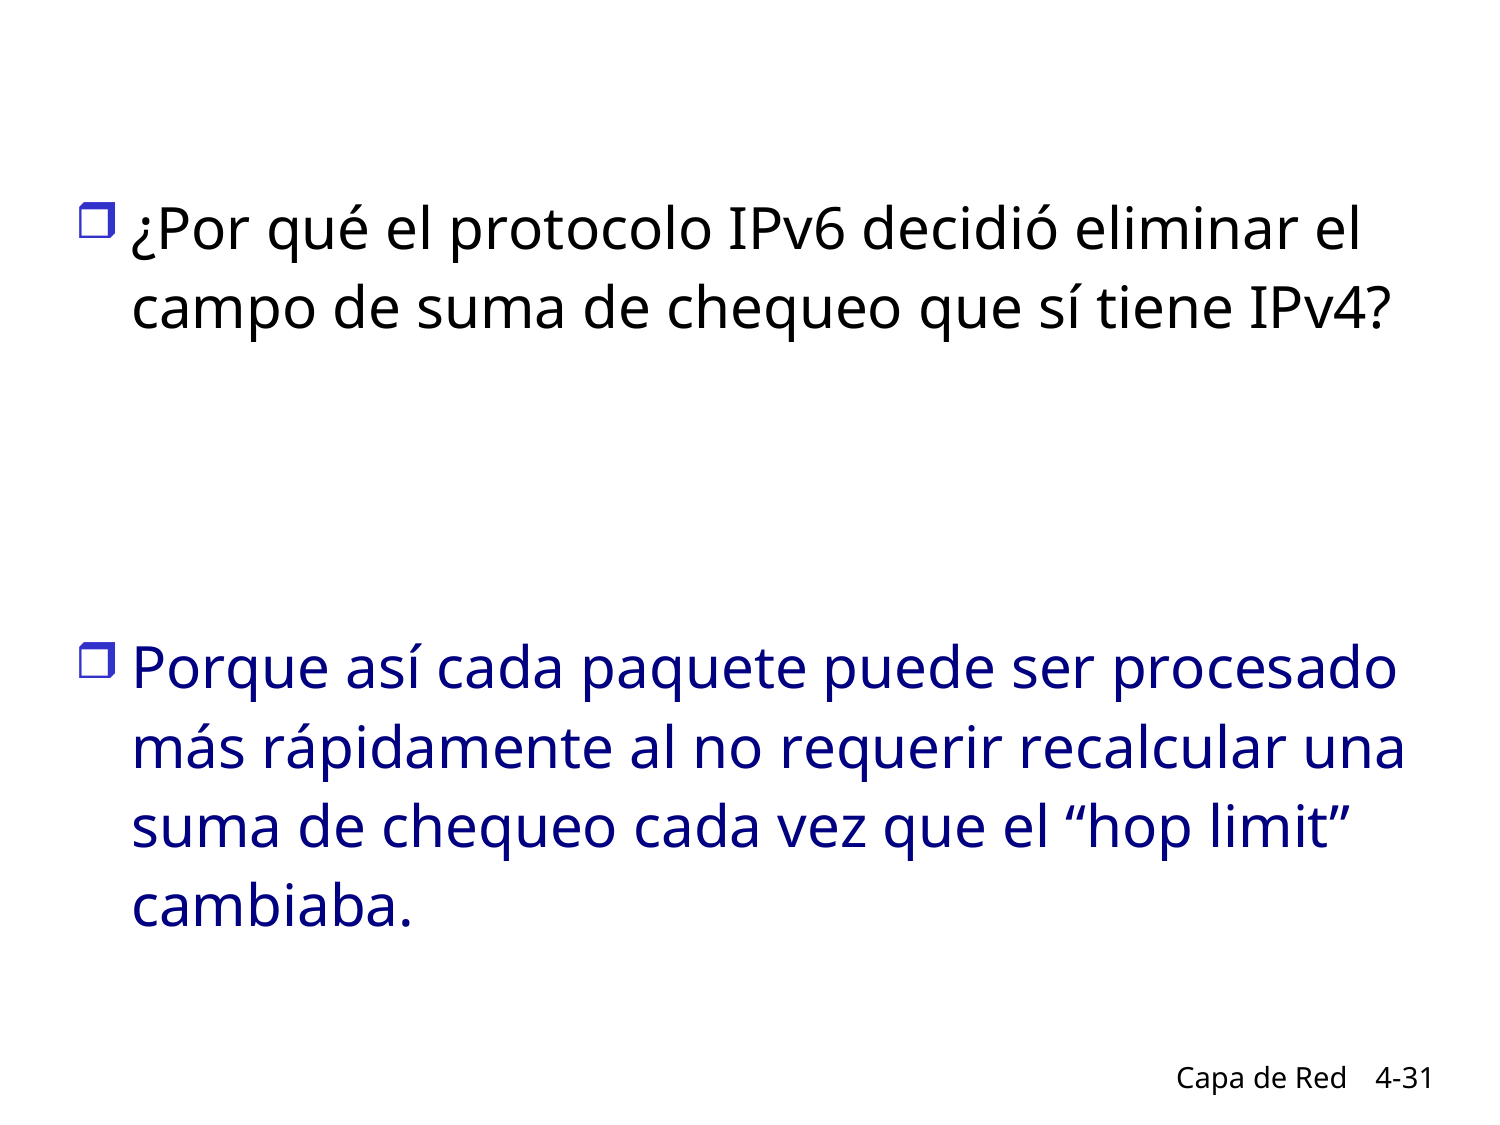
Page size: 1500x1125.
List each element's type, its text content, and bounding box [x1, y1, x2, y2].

list ¿Por qué el protocolo IPv6 decidió eliminar el campo de suma de chequeo que sí tiene IPv4? [75, 187, 1463, 589]
list Porque así cada paquete puede ser procesado más rápidamente al no requerir recalcular una suma de chequeo cada vez que el “hop limit” cambiaba. [75, 626, 1463, 1028]
